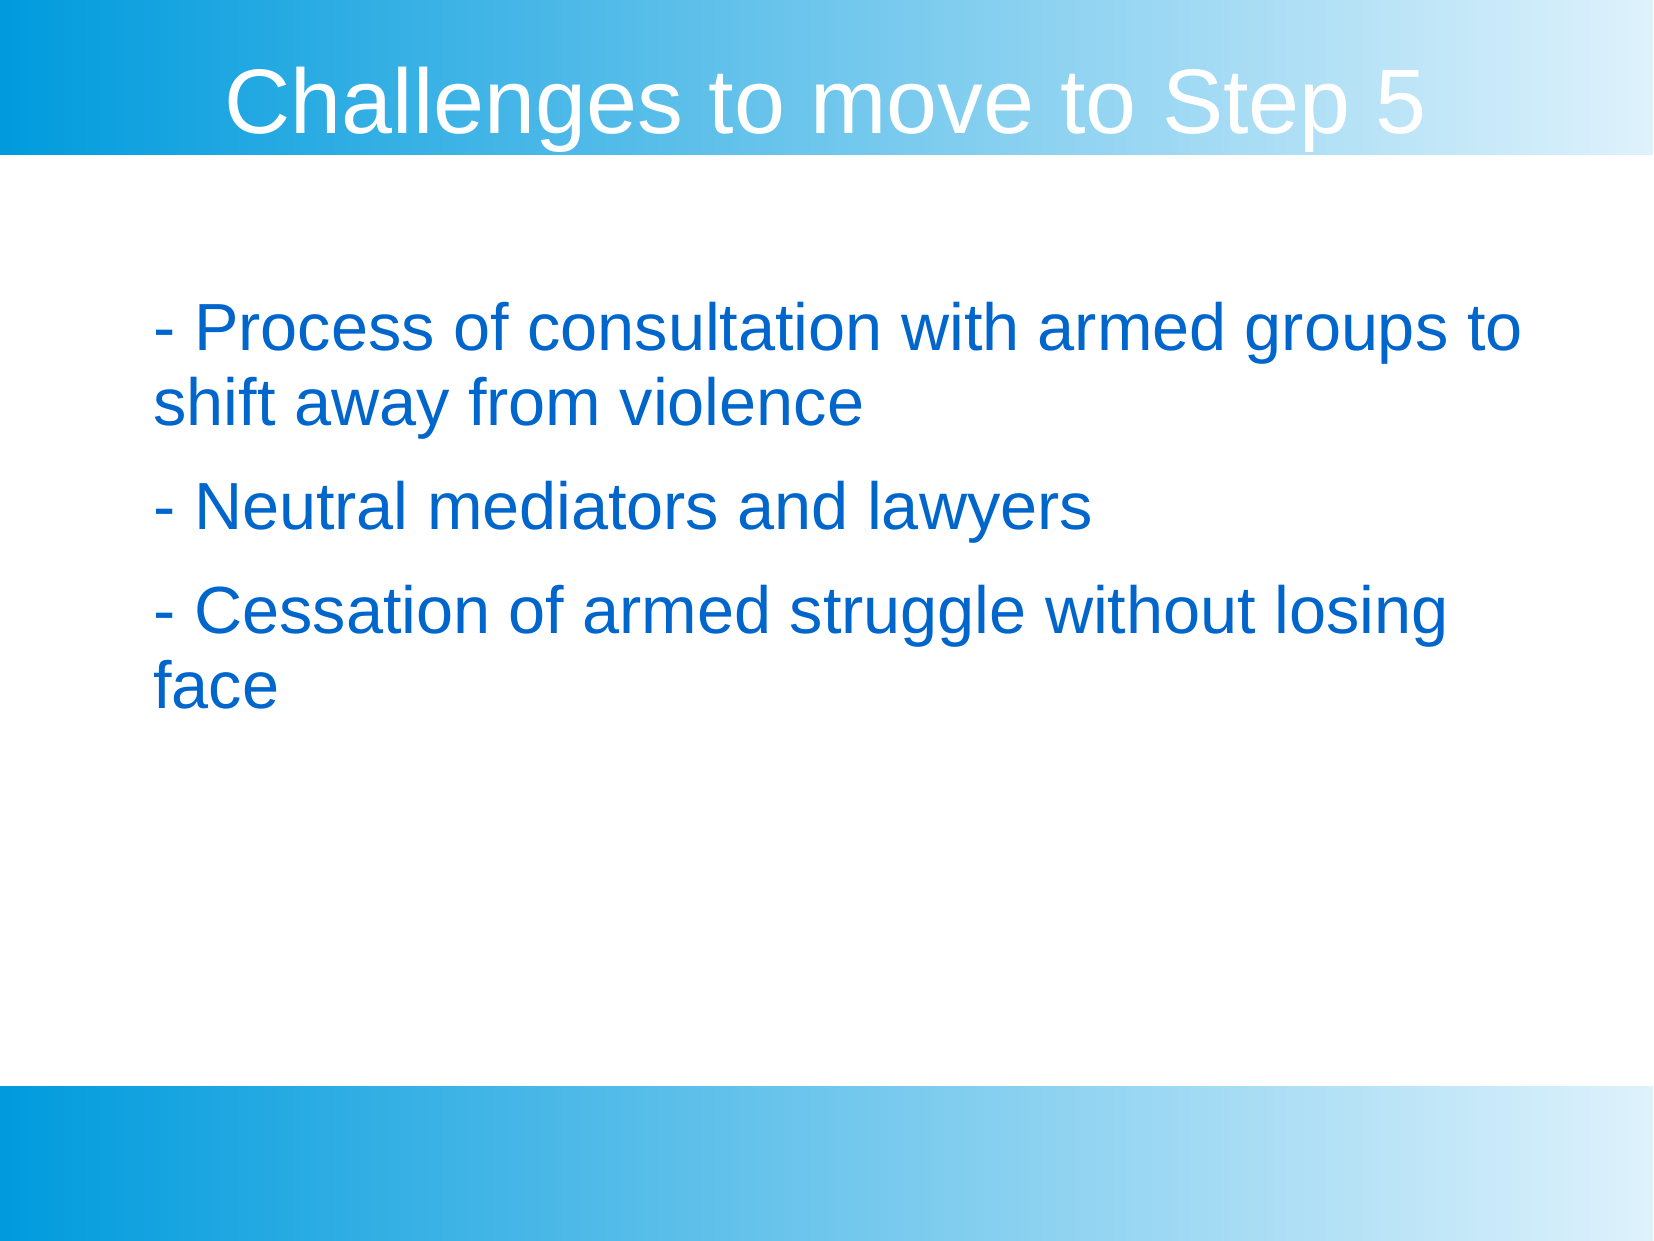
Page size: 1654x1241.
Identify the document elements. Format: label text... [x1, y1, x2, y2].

list - Process of consultation with armed groups to shift away from violence - Neutral mediators and lawyers - Cessation of armed struggle without losing face [82, 290, 1571, 1010]
title Challenges to move to Step 5 [82, 49, 1571, 155]
